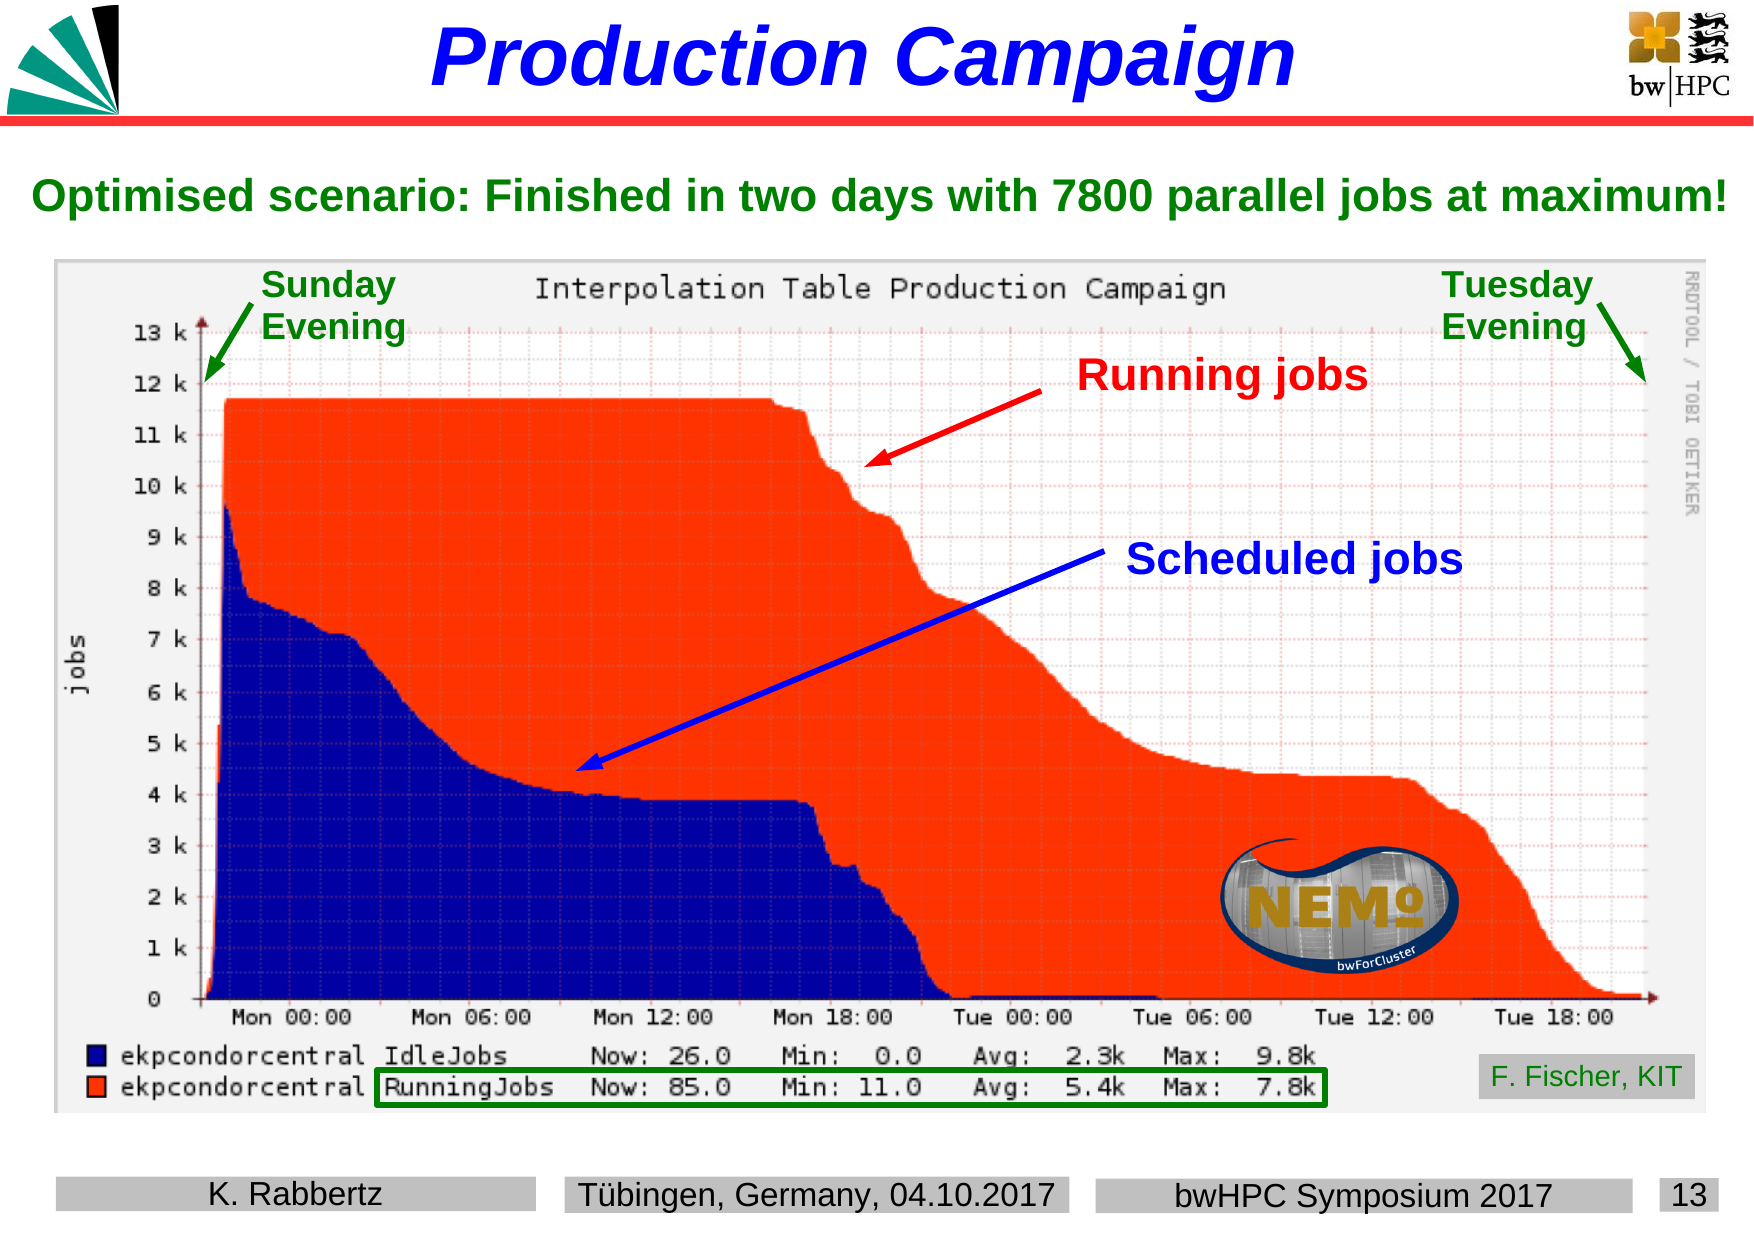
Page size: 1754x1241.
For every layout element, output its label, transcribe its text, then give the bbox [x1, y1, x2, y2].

picture [54, 259, 1706, 1113]
picture [1617, 3, 1740, 115]
text_box Tuesday Evening [1429, 257, 1603, 354]
title Production Campaign [123, 0, 1606, 114]
text_box Optimised scenario: Finished in two days with 7800 parallel jobs at maximum! [19, 164, 1743, 228]
text_box Running jobs [1064, 343, 1382, 407]
text_box F. Fischer, KIT [1478, 1054, 1690, 1100]
text_box Sunday Evening [249, 257, 419, 354]
picture [7, 5, 119, 116]
text_box Scheduled jobs [1113, 527, 1477, 591]
